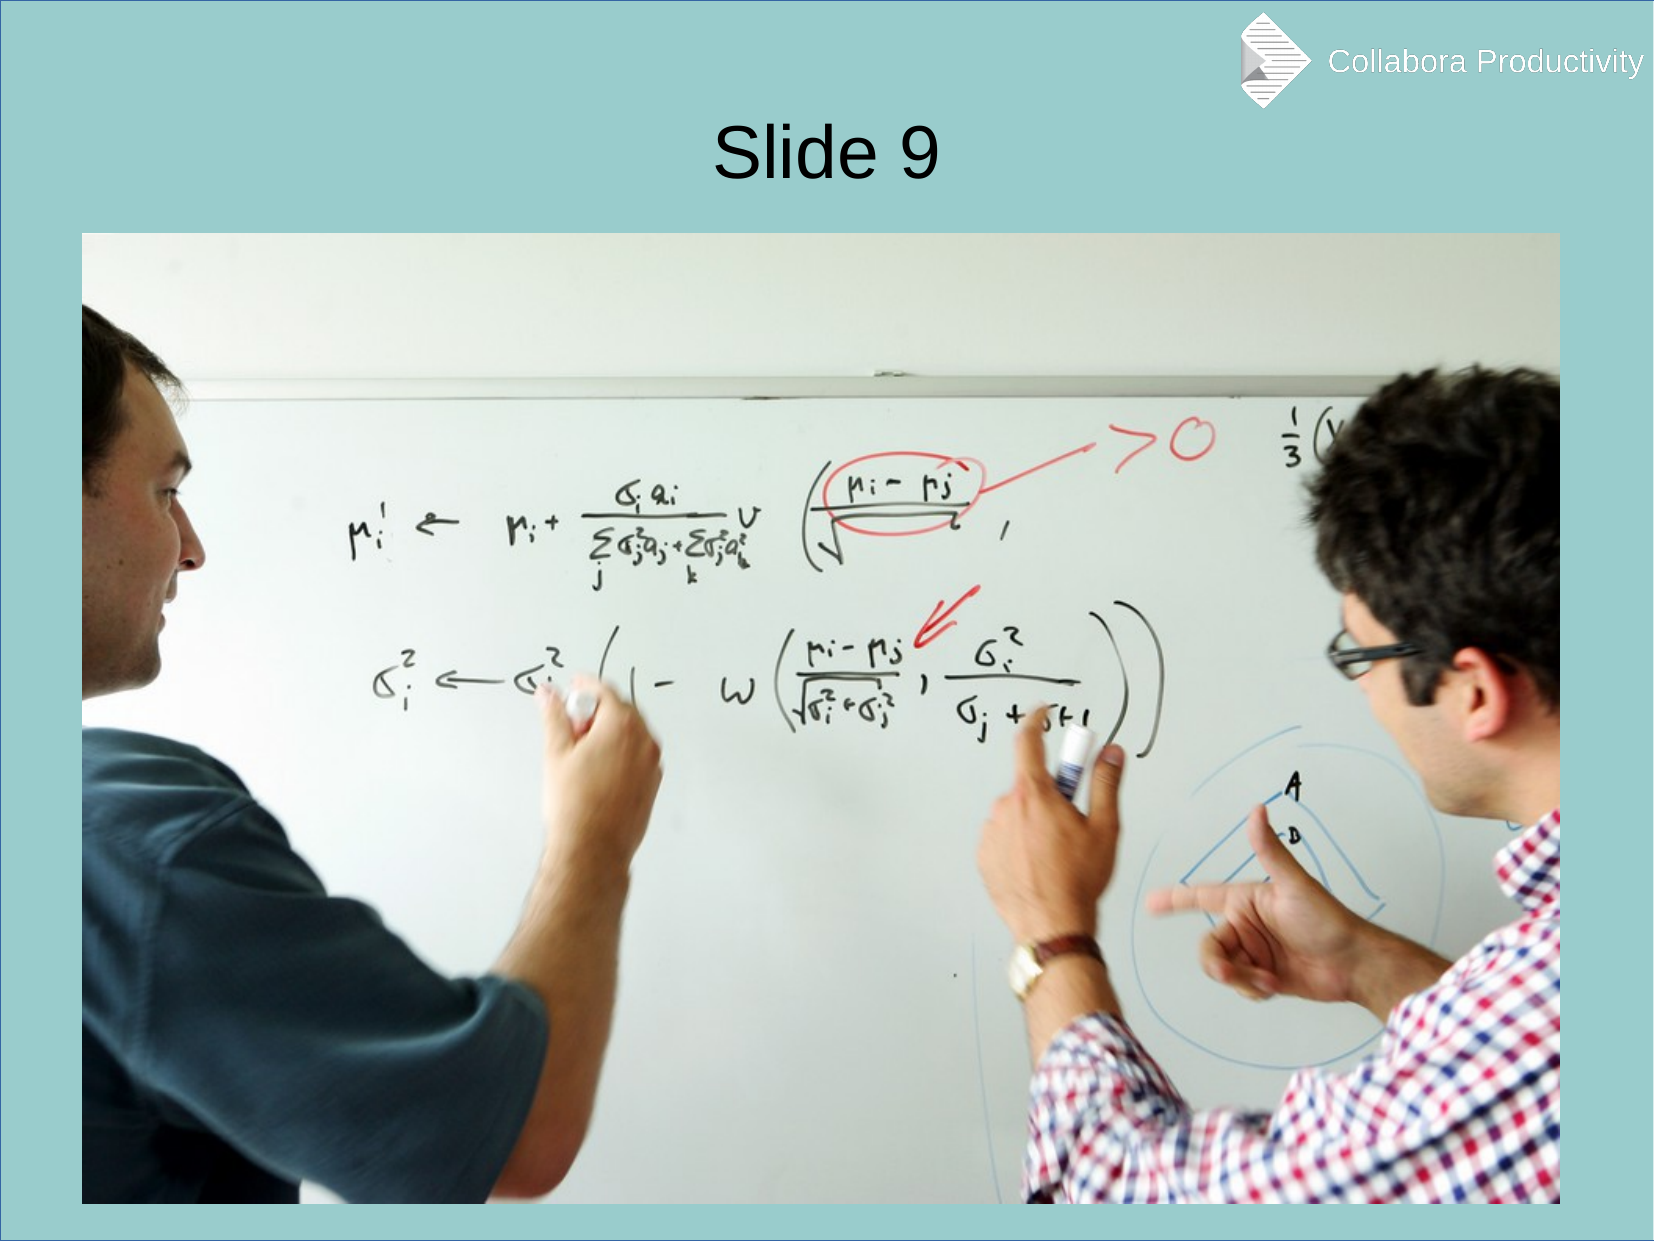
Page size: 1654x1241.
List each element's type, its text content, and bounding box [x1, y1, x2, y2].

picture [1241, 12, 1644, 109]
text_box [0, 0, 1654, 1241]
title Slide 9 [82, 49, 1571, 257]
picture [82, 233, 1560, 1205]
